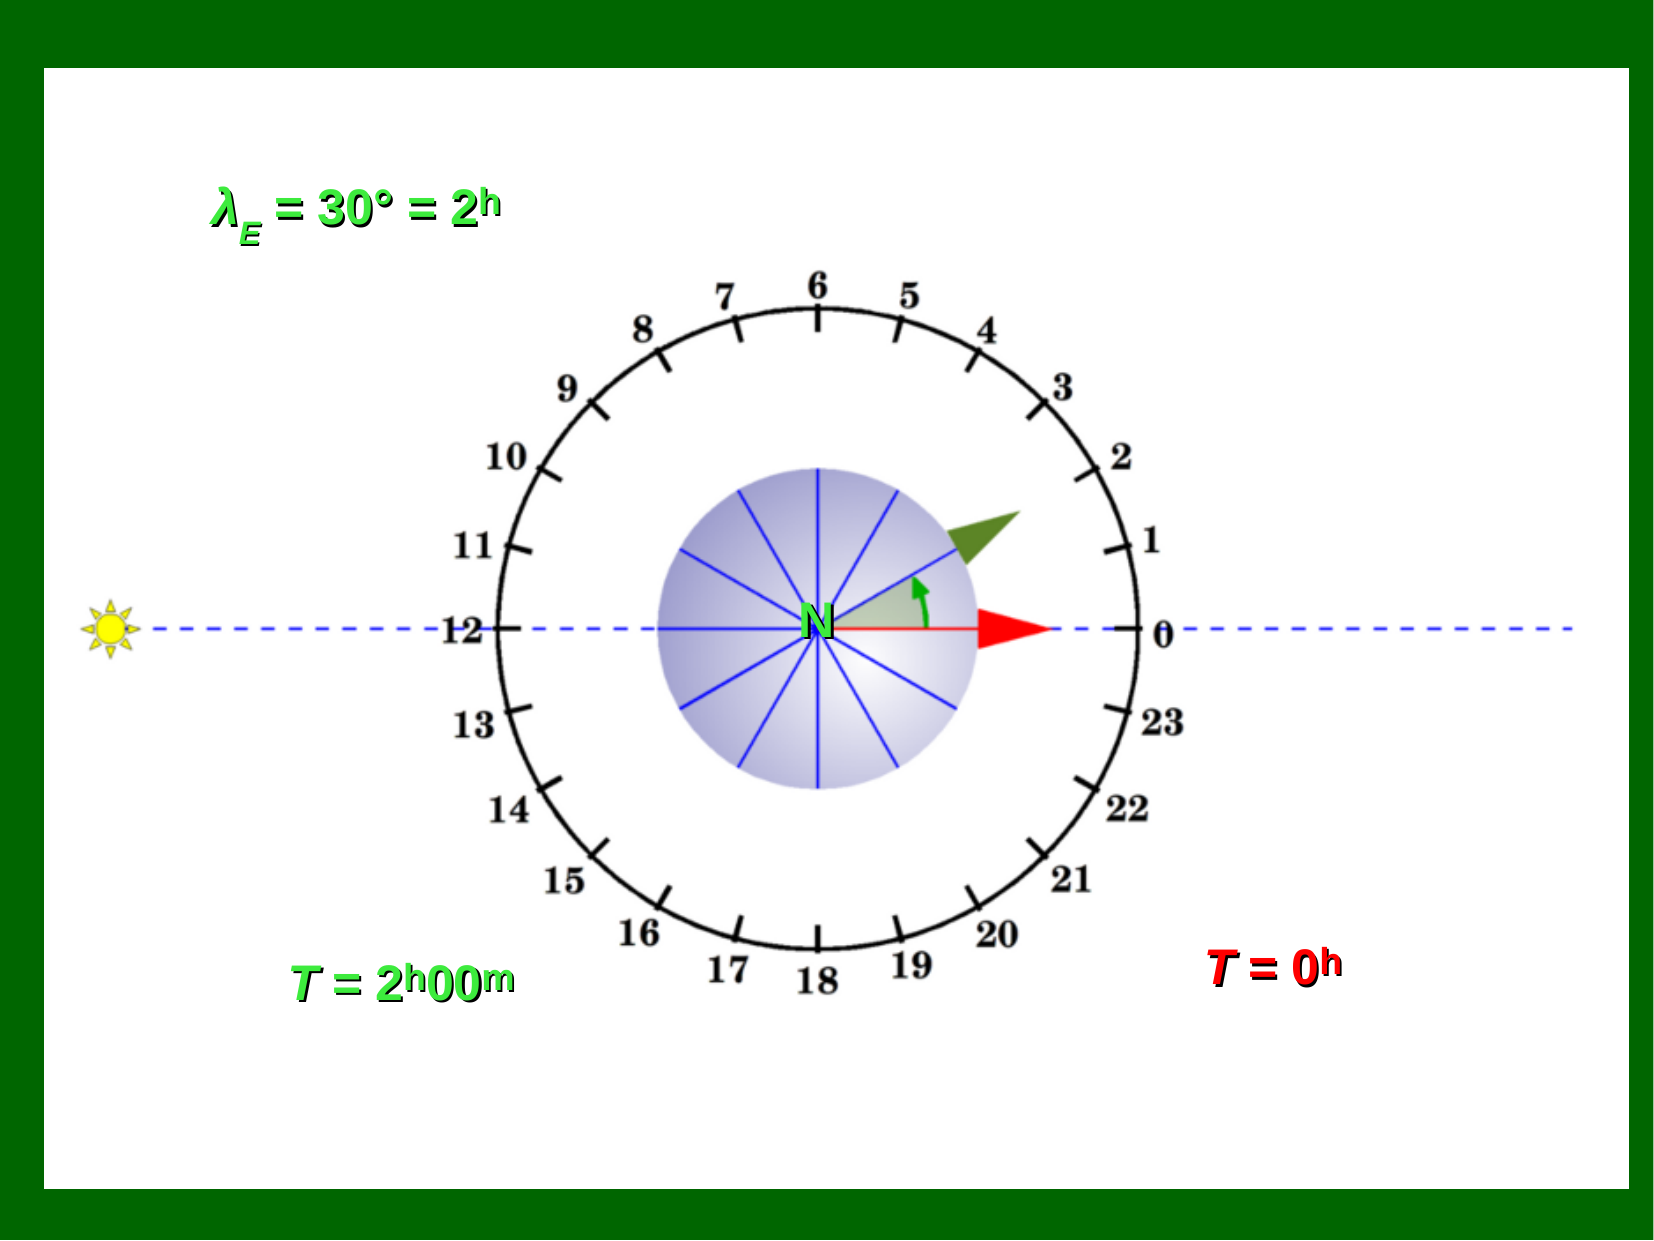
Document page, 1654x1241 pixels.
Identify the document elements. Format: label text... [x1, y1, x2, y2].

text_box T = 0h [1189, 932, 1358, 1004]
text_box T = 2h00m [272, 948, 530, 1020]
picture [44, 68, 1629, 1189]
text_box N [783, 585, 850, 656]
text_box λE = 30° = 2h [196, 172, 517, 261]
